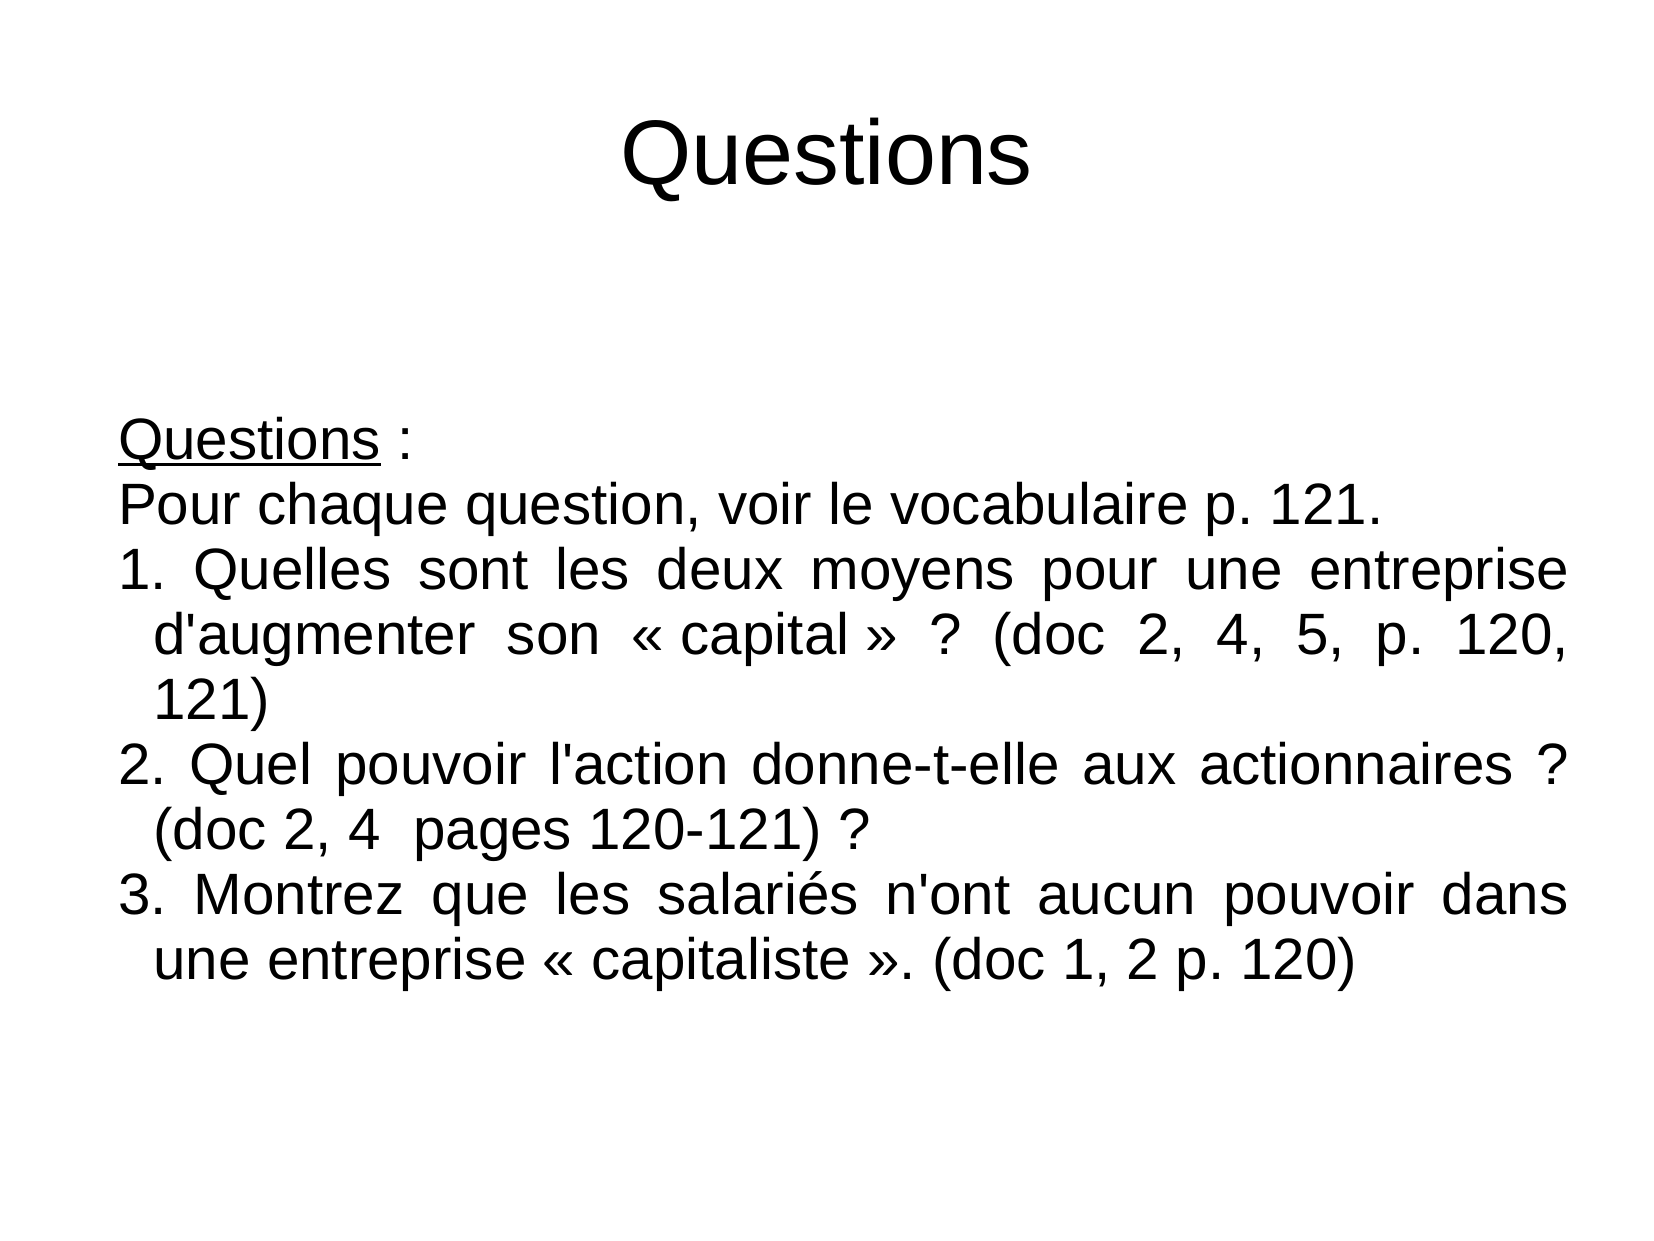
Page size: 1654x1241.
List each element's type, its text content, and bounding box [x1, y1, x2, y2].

subtitle Questions : Pour chaque question, voir le vocabulaire p. 121. 1. Quelles sont les deux moyens pour une entreprise d'augmenter son « capital » ? (doc 2, 4, 5, p. 120, 121) 2. Quel pouvoir l'action donne-t-elle aux actionnaires ? (doc 2, 4 pages 120-121) ? 3. Montrez que les salariés n'ont aucun pouvoir dans une entreprise « capitaliste ». (doc 1, 2 p. 120) [82, 297, 1571, 1102]
title Questions [82, 56, 1571, 250]
